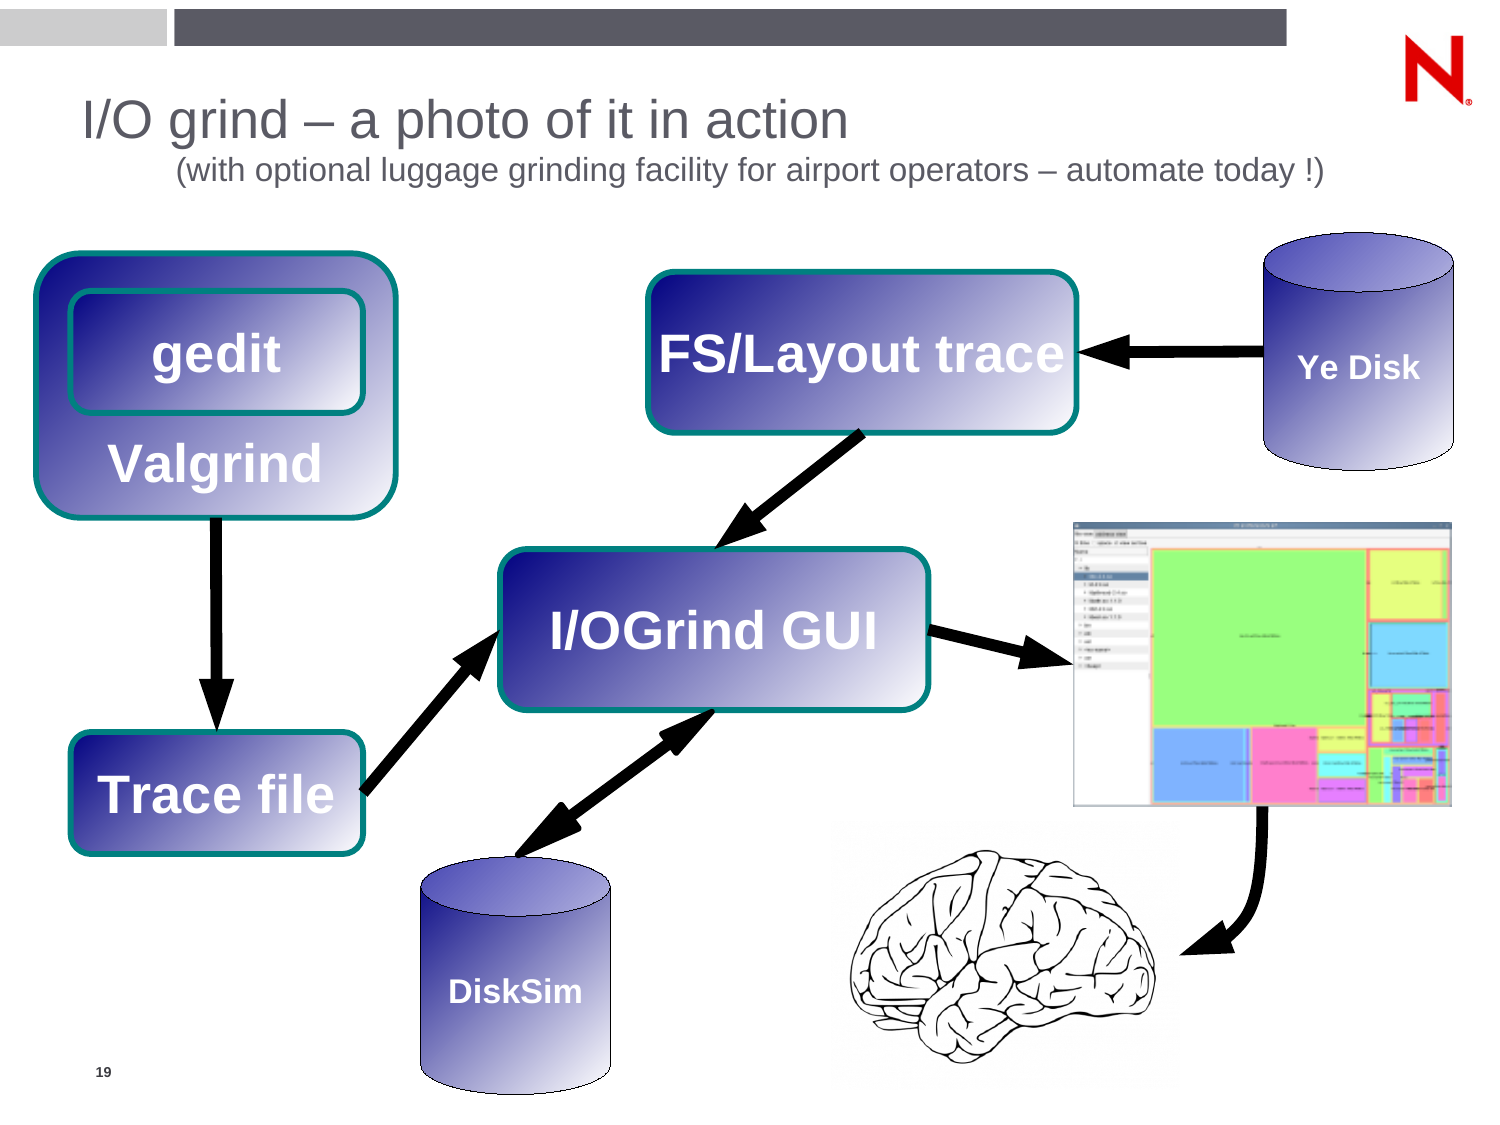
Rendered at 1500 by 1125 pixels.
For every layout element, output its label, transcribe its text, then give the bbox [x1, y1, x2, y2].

text_box Trace file [70, 731, 364, 854]
text_box DiskSim [420, 888, 611, 1095]
text_box Ye Disk [1263, 263, 1454, 471]
text_box I/O grind – a photo of it in action (with optional luggage grinding facility for airport operators – automate today !) [81, 86, 1327, 186]
picture [831, 821, 1180, 1090]
text_box Valgrind [35, 253, 396, 518]
text_box gedit [70, 290, 363, 413]
text_box FS/Layout trace [648, 271, 1077, 433]
picture [1403, 32, 1473, 107]
picture [1073, 522, 1452, 807]
text_box I/OGrind GUI [499, 549, 929, 711]
